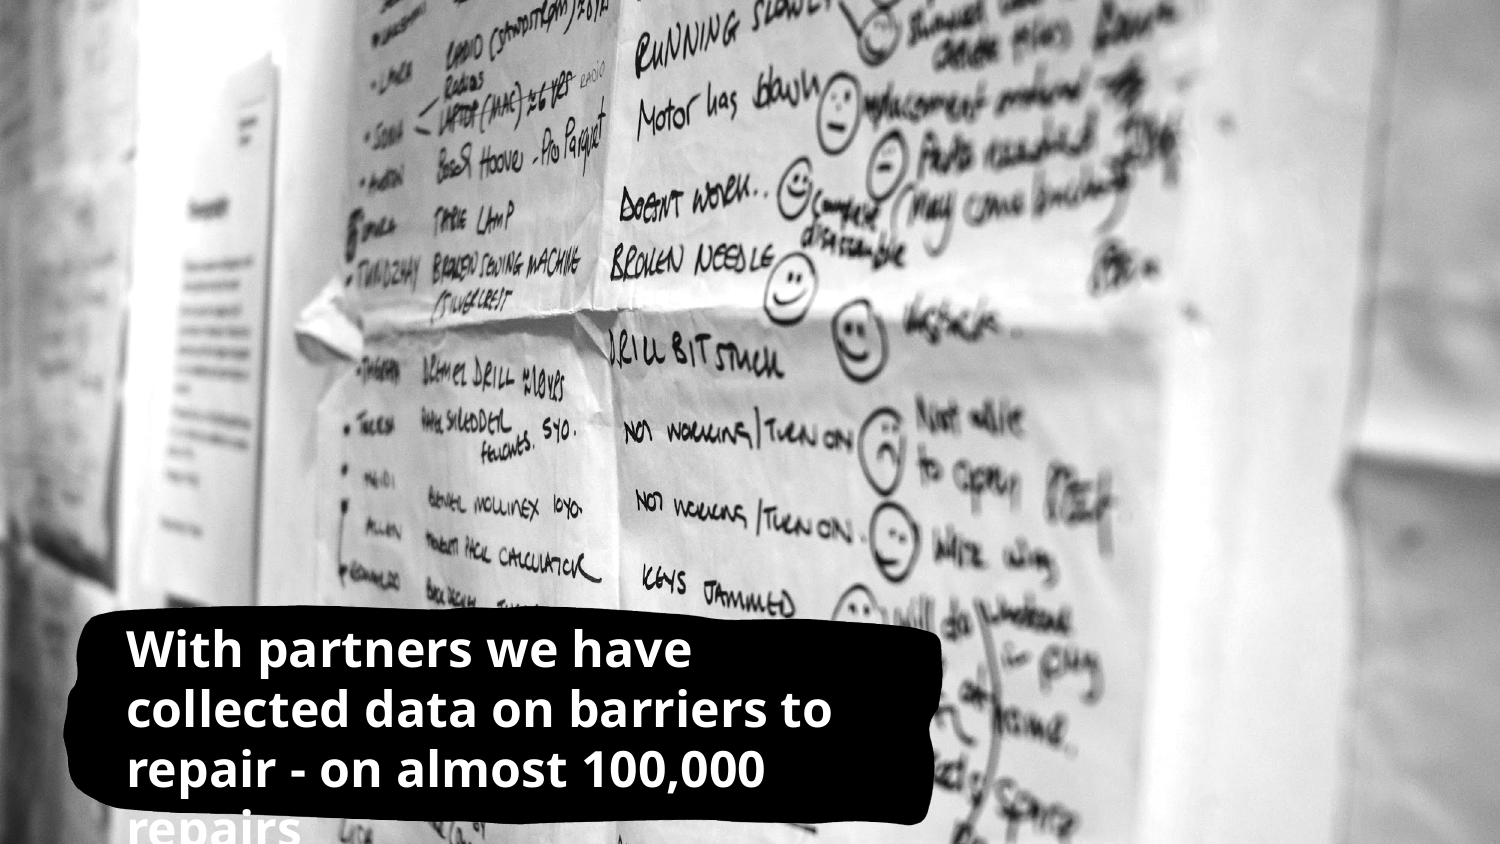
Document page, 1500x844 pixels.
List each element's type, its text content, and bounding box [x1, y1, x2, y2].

picture [219, 834, 228, 842]
picture [0, 0, 1500, 844]
picture [157, 825, 167, 830]
picture [188, 825, 199, 841]
text_box With partners we have collected data on barriers to repair - on almost 100,000 repairs [111, 602, 938, 700]
